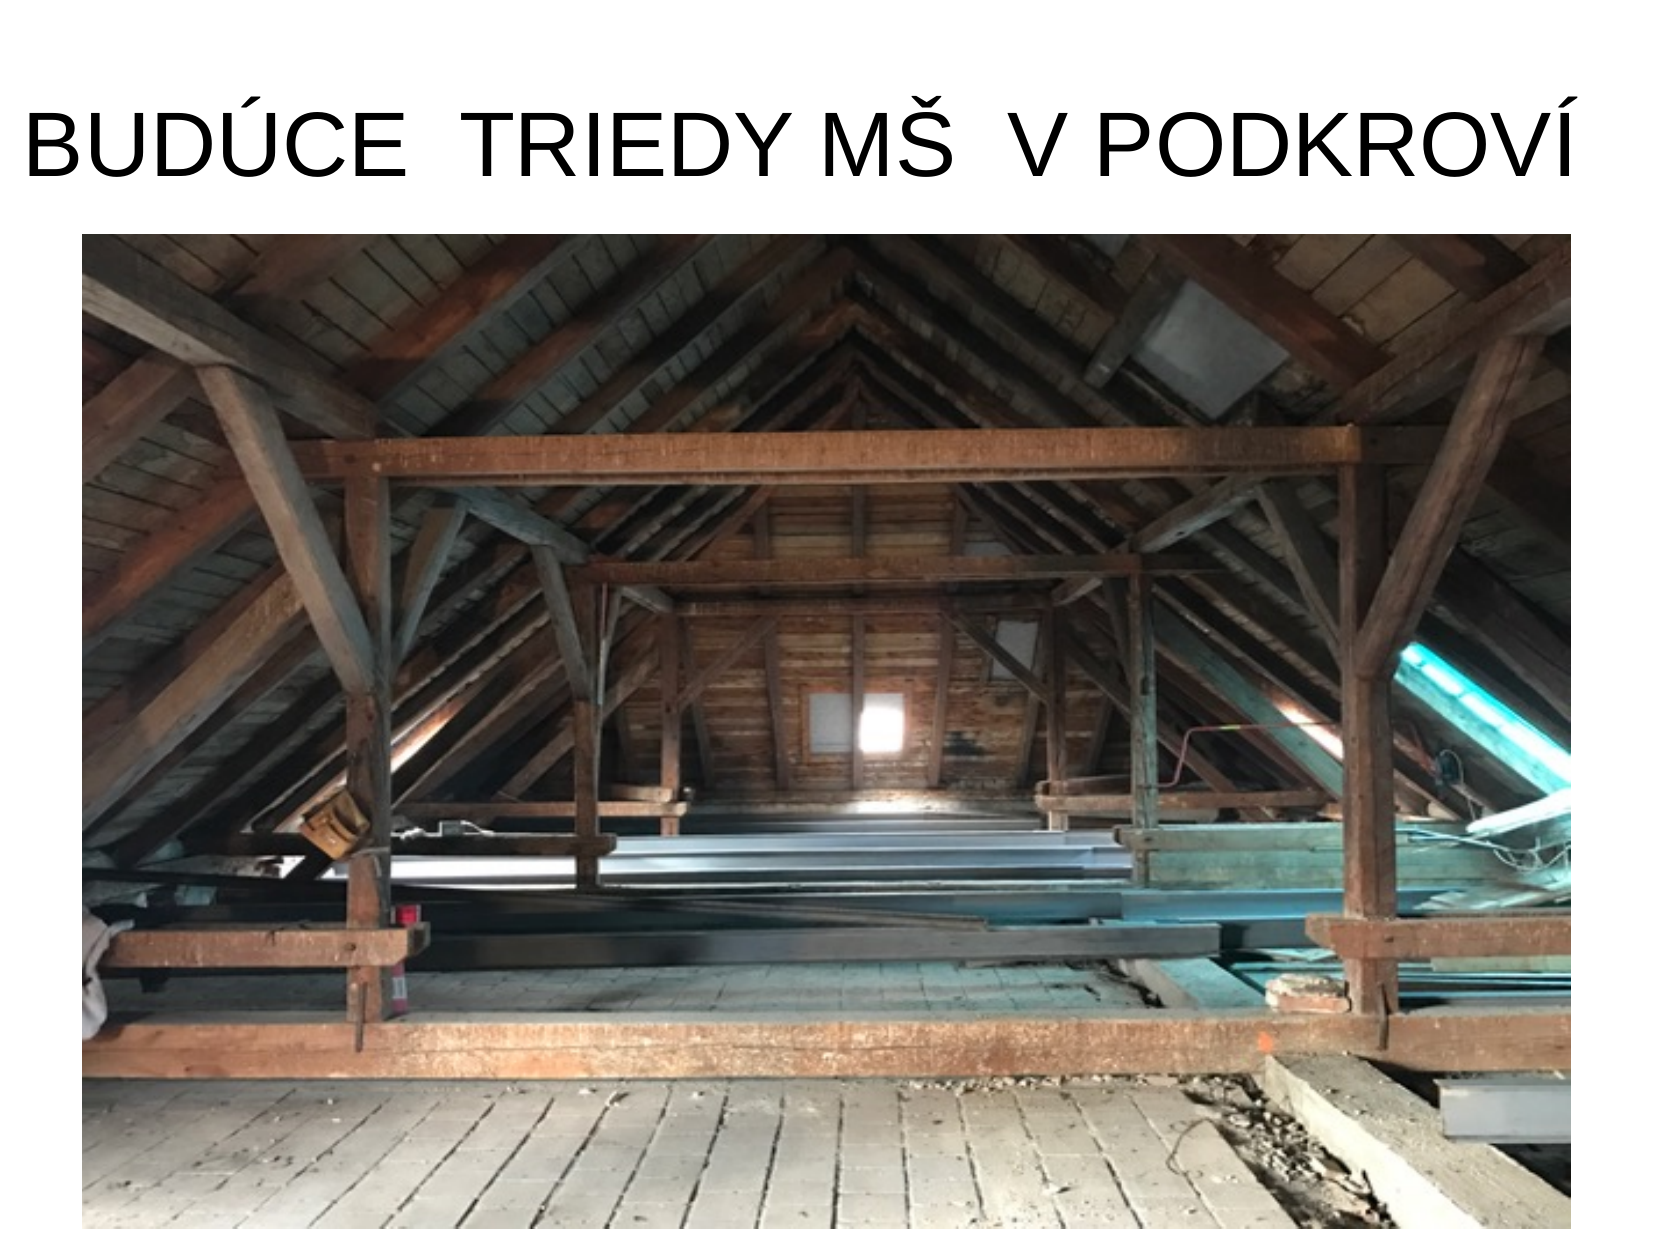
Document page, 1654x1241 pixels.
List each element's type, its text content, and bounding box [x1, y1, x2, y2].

picture [82, 234, 1571, 1229]
title BUDÚCE TRIEDY MŠ V PODKROVÍ [0, 40, 1654, 249]
